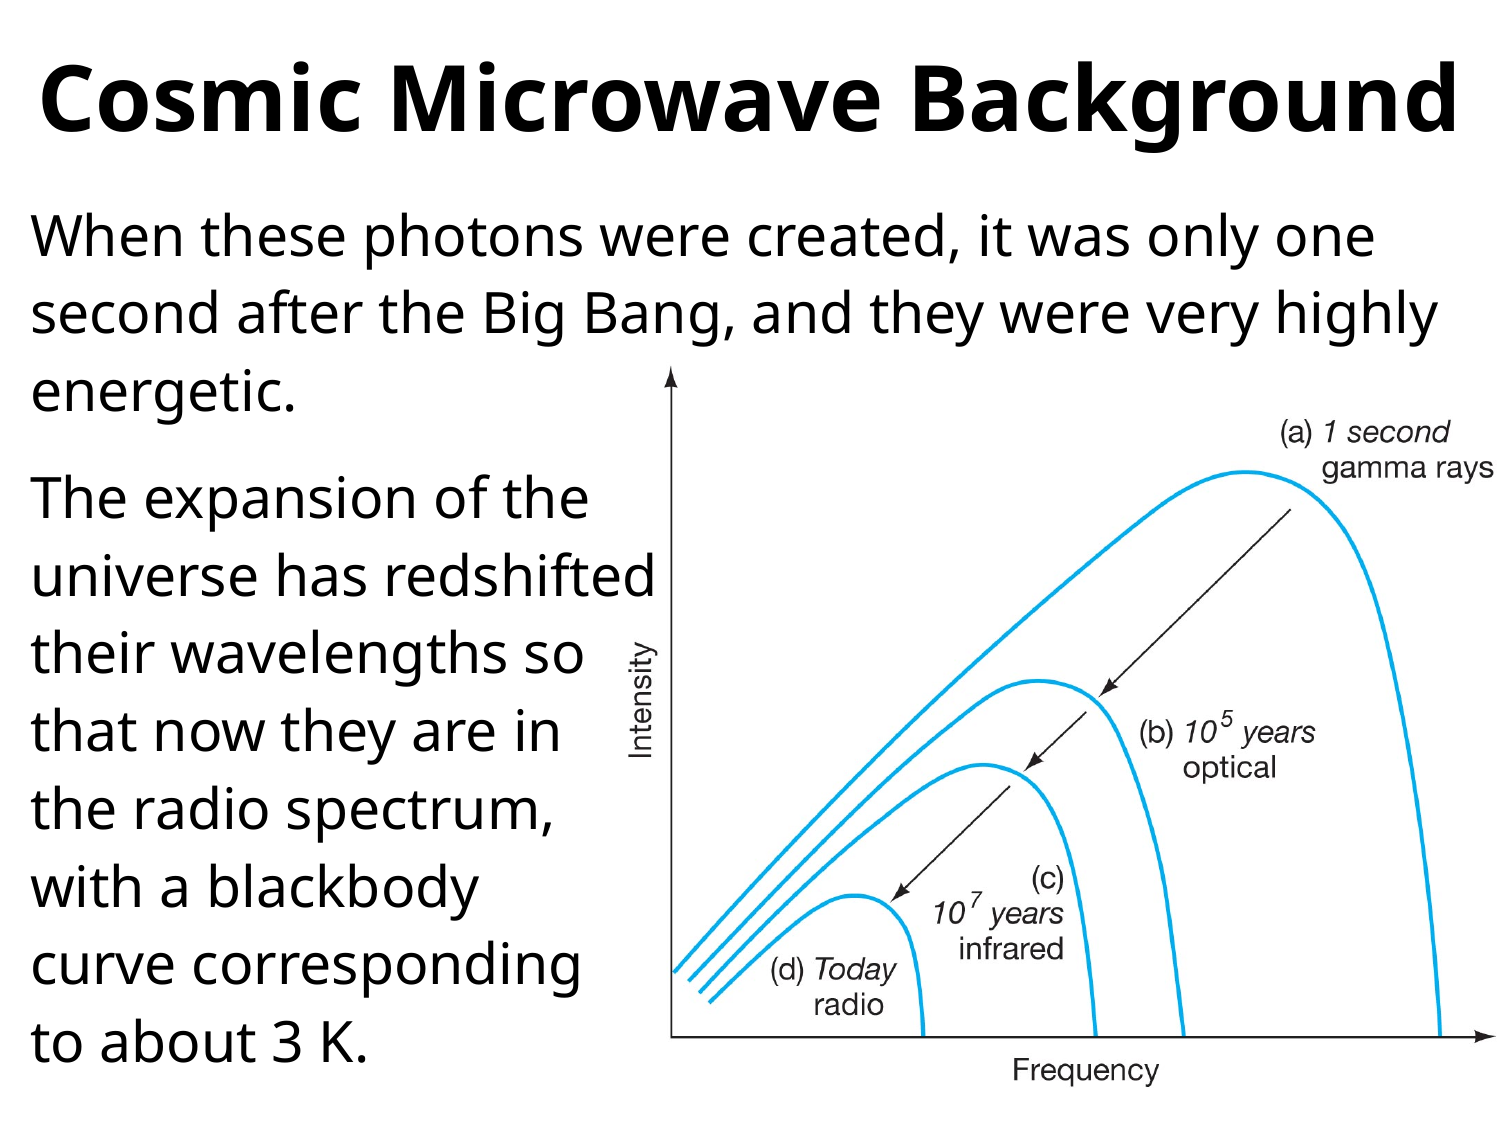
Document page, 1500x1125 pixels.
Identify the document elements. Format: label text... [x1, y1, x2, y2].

title Cosmic Microwave Background [30, 42, 1471, 150]
picture [1471, 360, 1500, 1088]
list When these photons were created, it was only one second after the Big Bang, and they were very highly energetic. The expansion of the universe has redshifted their wavelengths so that now they are in the radio spectrum, with a blackbody curve corresponding to about 3 K. [30, 195, 1471, 1088]
